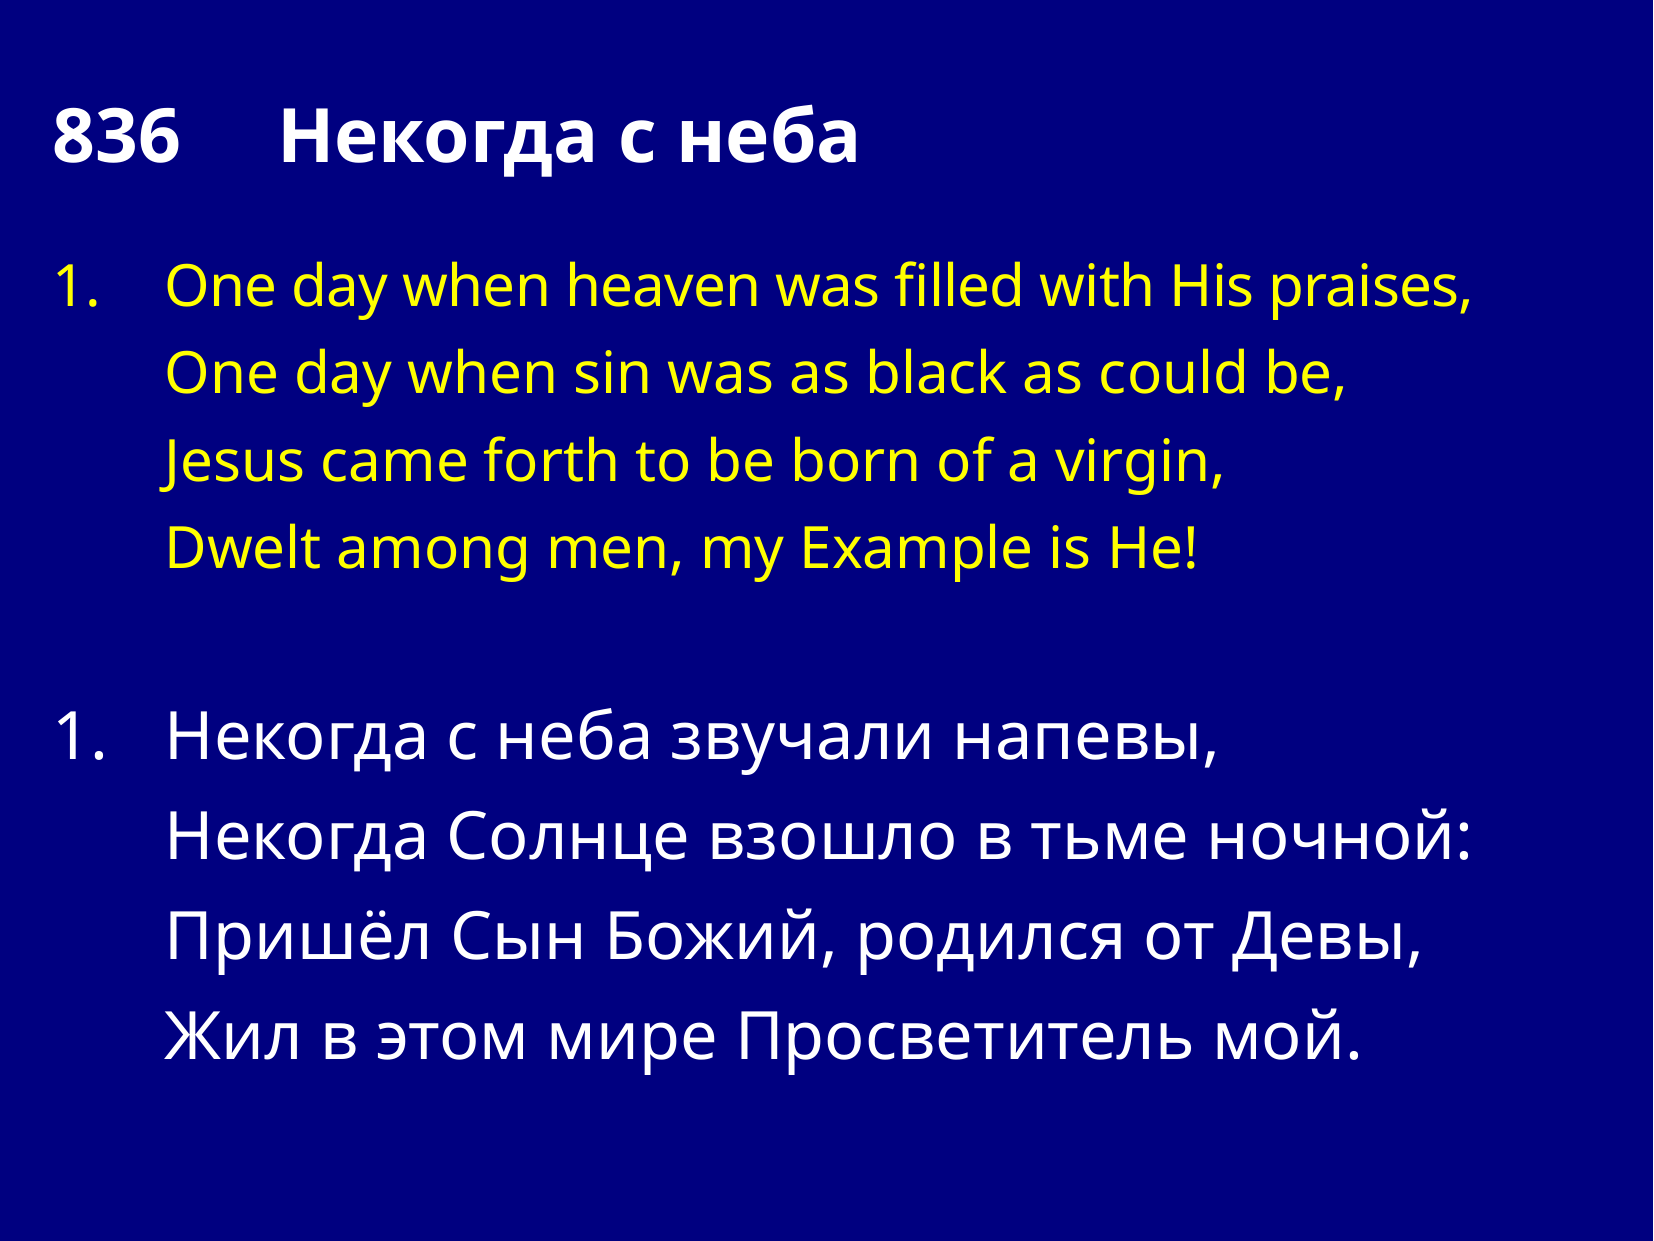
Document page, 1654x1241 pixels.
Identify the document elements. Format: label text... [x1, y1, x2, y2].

text_box 1. One day when heaven was filled with His praises, One day when sin was as black as could be, Jesus came forth to be born of a virgin, Dwelt among men, my Example is He! [37, 150, 1651, 581]
text_box 1. Некогда с неба звучали напевы, Некогда Солнце взошло в тьме ночной: Пришёл Сын Божий, родился от Девы, Жил в этом мире Просветитель мой. [37, 581, 1651, 1163]
text_box 836 Некогда с неба [37, 75, 1576, 188]
